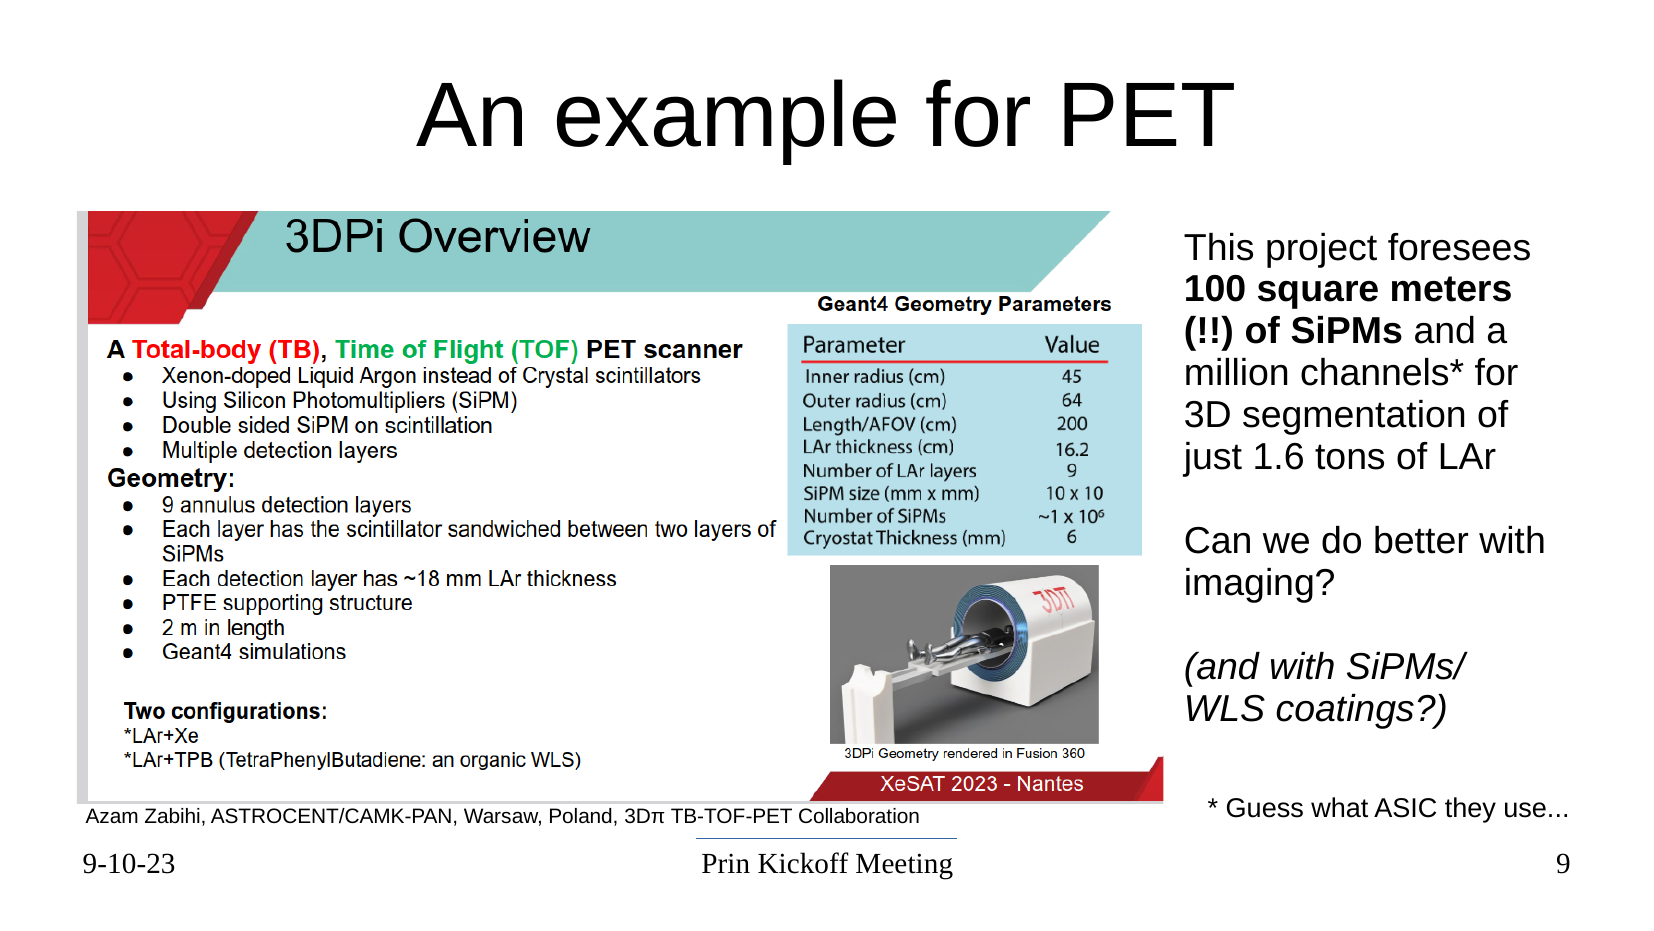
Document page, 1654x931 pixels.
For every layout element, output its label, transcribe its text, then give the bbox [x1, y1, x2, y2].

text_box * Guess what ASIC they use... [1192, 785, 1607, 861]
title An example for PET [82, 37, 1571, 193]
text_box This project foresees 100 square meters (!!) of SiPMs and a million channels* for 3D segmentation of just 1.6 tons of LAr Can we do better with imaging? (and with SiPMs/ WLS coatings?) [1169, 218, 1571, 786]
picture [76, 211, 1164, 804]
text_box Azam Zabihi, ASTROCENT/CAMK-PAN, Warsaw, Poland, 3Dπ TB-TOF-PET Collaboration [70, 797, 1055, 836]
